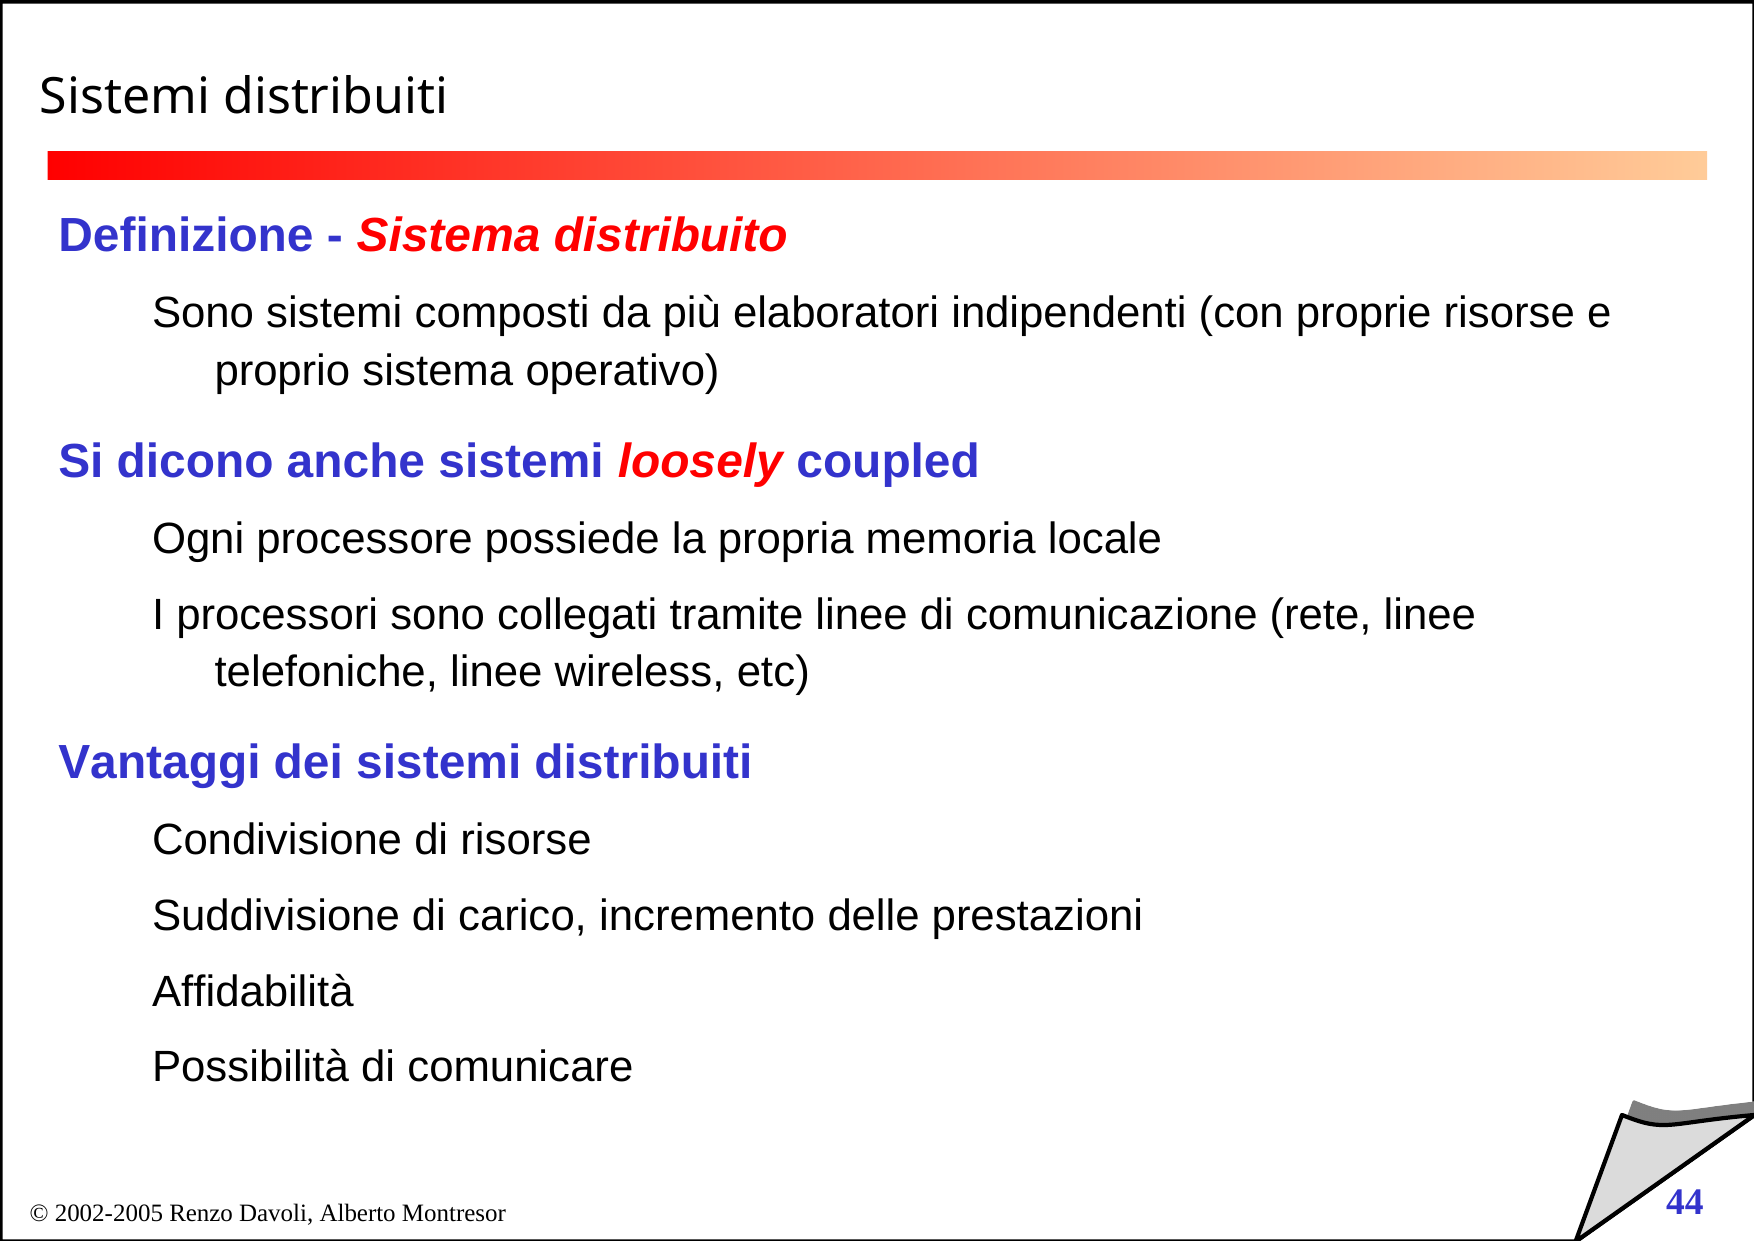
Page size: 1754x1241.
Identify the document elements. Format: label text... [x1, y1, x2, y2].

list Definizione - Sistema distribuito Sono sistemi composti da più elaboratori indipendenti (con proprie risorse e proprio sistema operativo) Si dicono anche sistemi loosely coupled Ogni processore possiede la propria memoria locale I processori sono collegati tramite linee di comunicazione (rete, linee telefoniche, linee wireless, etc) Vantaggi dei sistemi distribuiti Condivisione di risorse Suddivisione di carico, incremento delle prestazioni Affidabilità Possibilità di comunicare [58, 206, 1696, 1181]
title Sistemi distribuiti [40, 49, 1713, 144]
